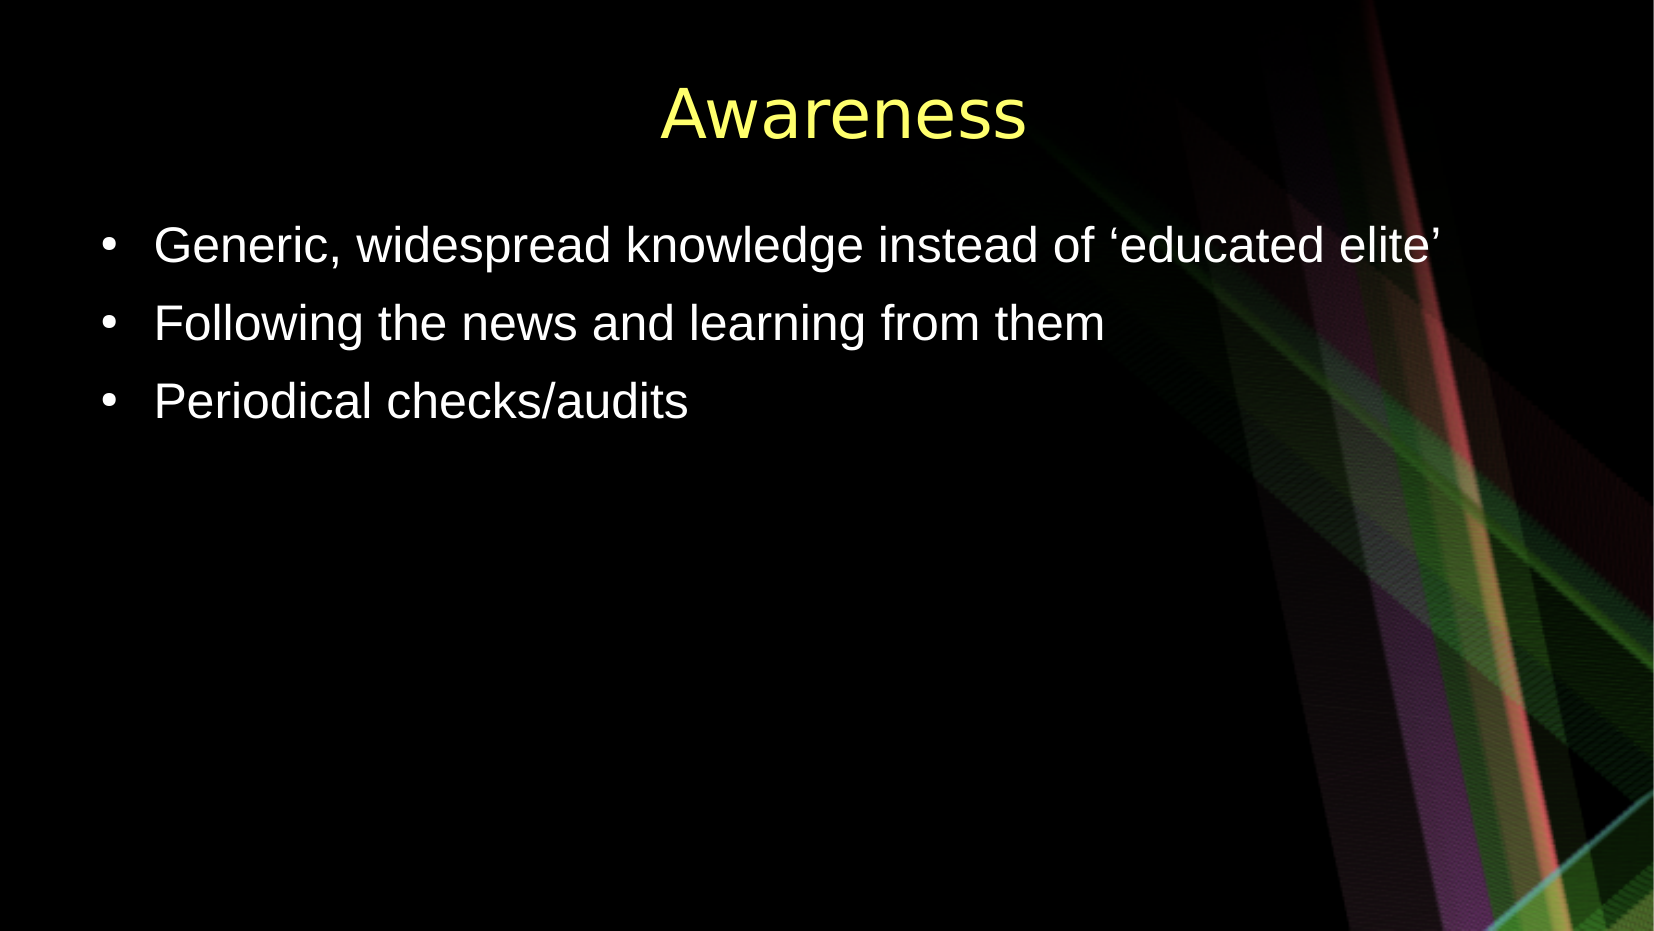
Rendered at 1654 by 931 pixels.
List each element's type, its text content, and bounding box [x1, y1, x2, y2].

title Awareness [82, 37, 1607, 193]
list Generic, widespread knowledge instead of ‘educated elite’ Following the news and learning from them Periodical checks/audits [82, 217, 1607, 898]
picture [0, 0, 1654, 931]
